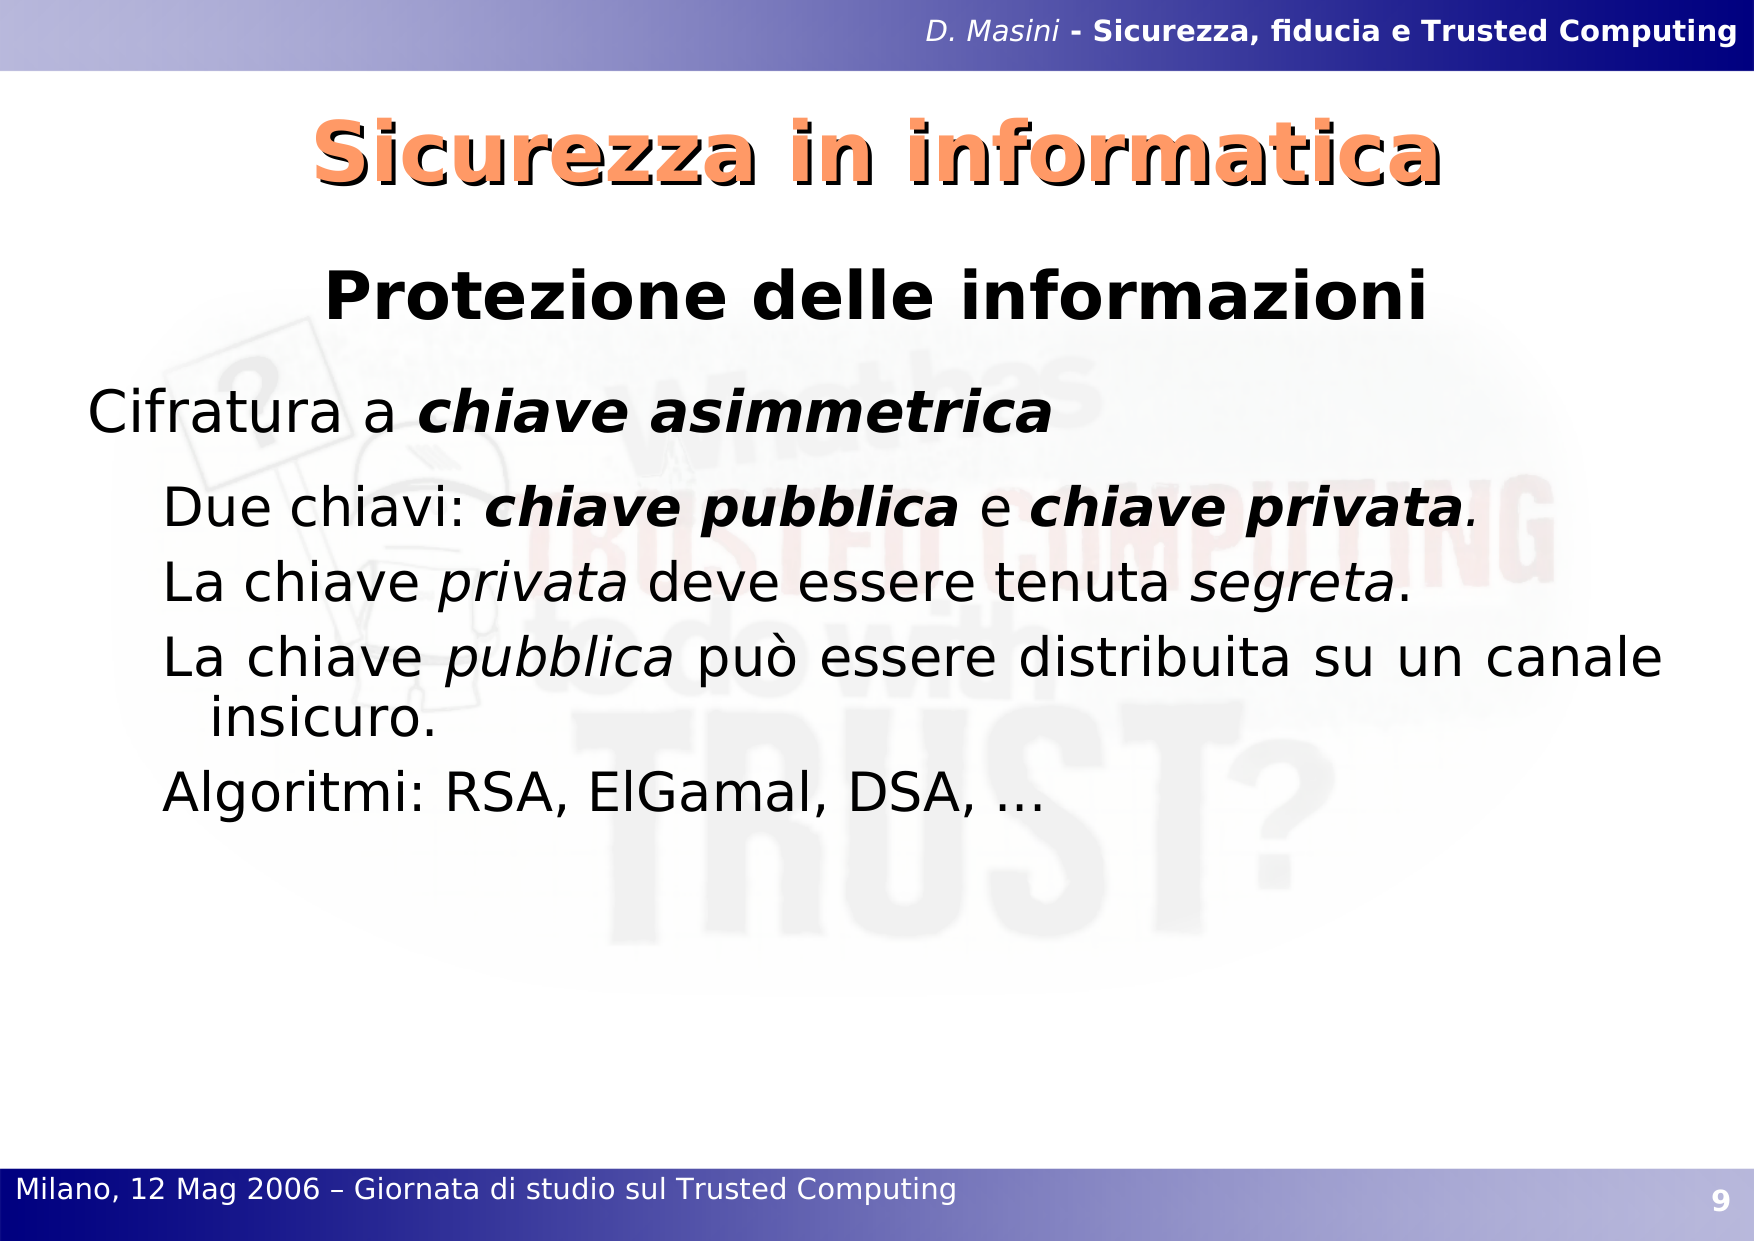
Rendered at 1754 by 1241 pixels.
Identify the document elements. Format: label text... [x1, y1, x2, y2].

title Sicurezza in informatica [87, 49, 1667, 257]
text_box <numero> [1641, 1185, 1732, 1223]
list Protezione delle informazioni Cifratura a chiave asimmetrica Due chiavi: chiave pubblica e chiave privata. La chiave privata deve essere tenuta segreta. La chiave pubblica può essere distribuita su un canale insicuro. Algoritmi: RSA, ElGamal, DSA, ... [87, 259, 1667, 1079]
text_box Milano, 12 Mag 2006 – Giornata di studio sul Trusted Computing [0, 1175, 1314, 1234]
picture [0, 0, 1754, 1241]
text_box D. Masini - Sicurezza, fiducia e Trusted Computing [602, 7, 1754, 63]
